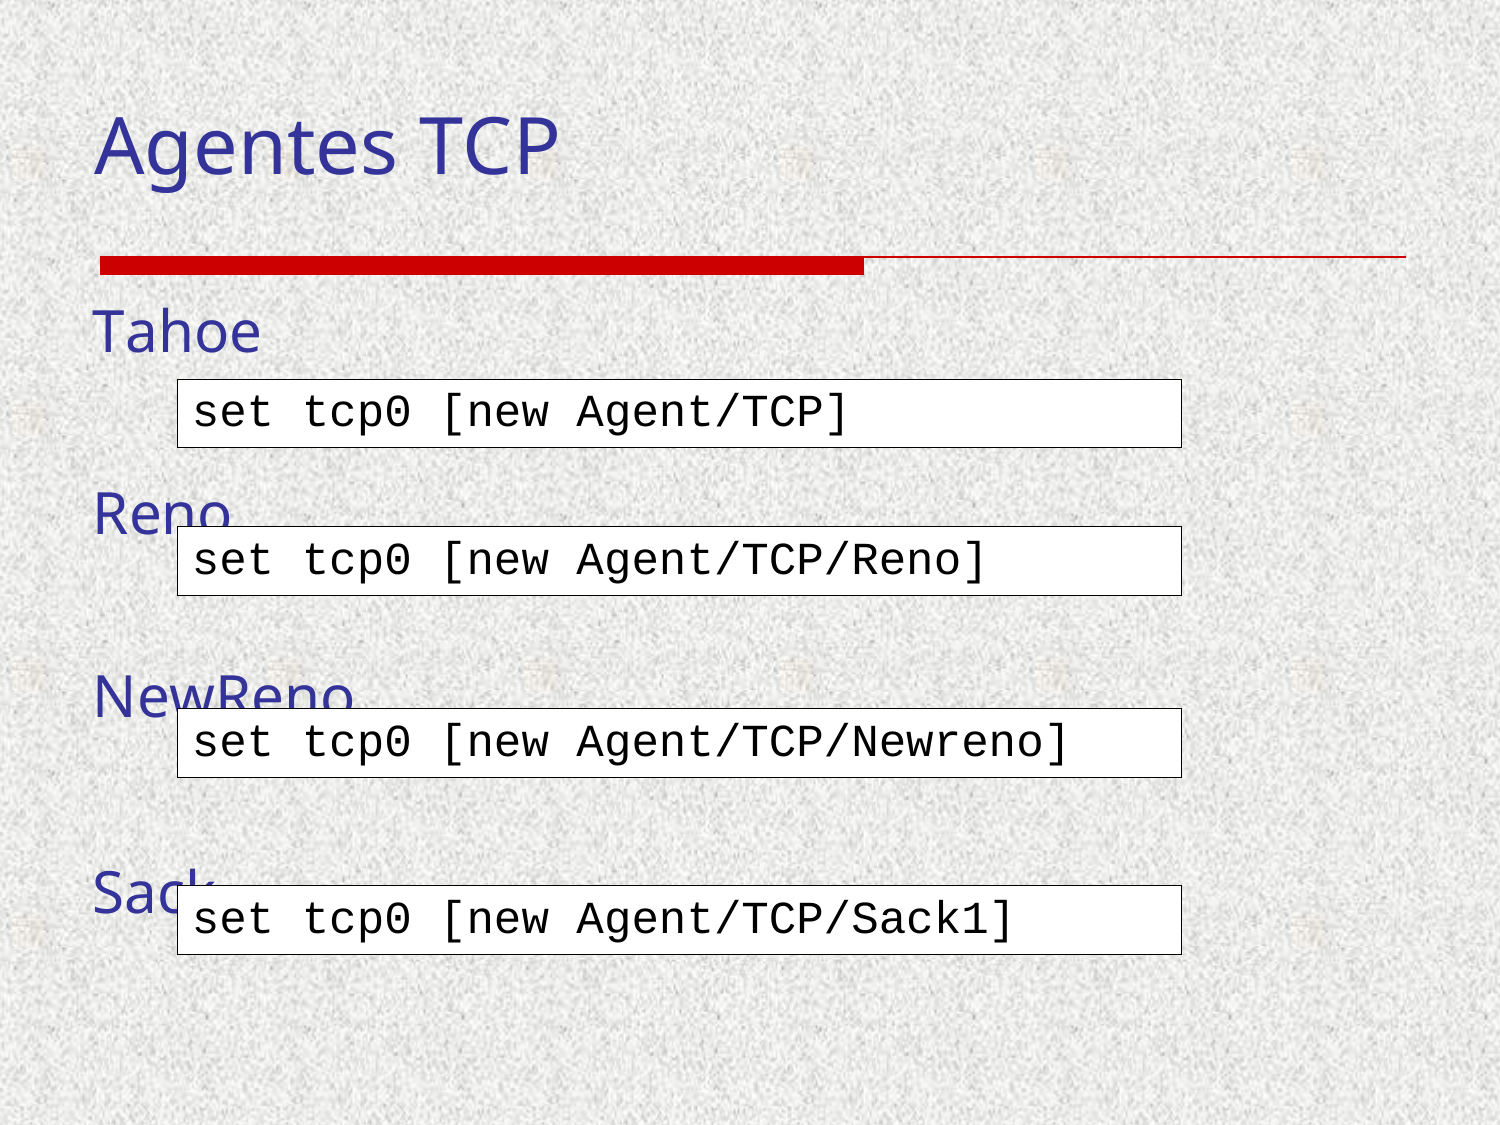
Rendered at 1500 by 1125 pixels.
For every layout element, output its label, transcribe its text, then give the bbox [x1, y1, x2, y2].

text_box set tcp0 [new Agent/TCP/Newreno] [177, 708, 1182, 773]
text_box set tcp0 [new Agent/TCP] [177, 379, 1182, 443]
text_box set tcp0 [new Agent/TCP/Reno] [177, 526, 1182, 591]
title Agentes TCP [94, 35, 1406, 249]
picture [0, 0, 1500, 1125]
list Tahoe Reno NewReno Sack [92, 287, 1405, 994]
text_box set tcp0 [new Agent/TCP/Sack1] [177, 885, 1182, 950]
